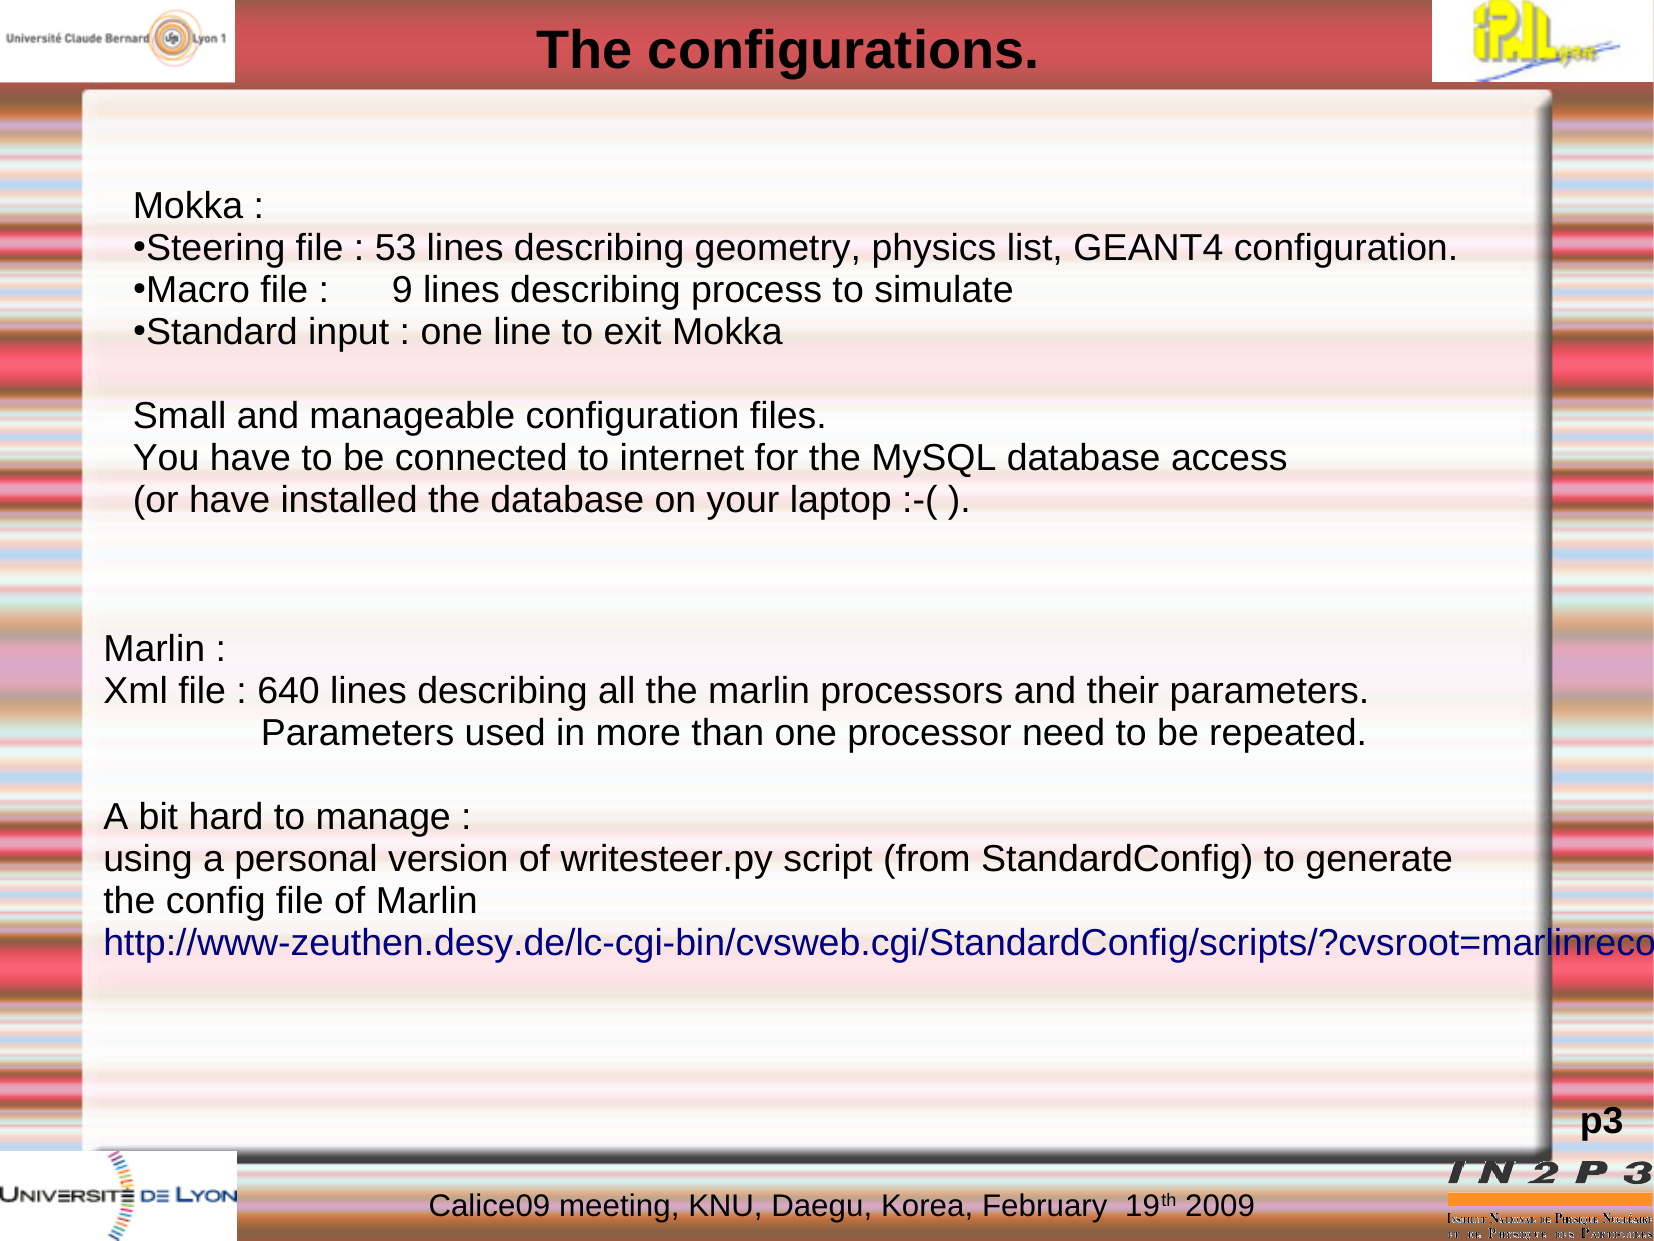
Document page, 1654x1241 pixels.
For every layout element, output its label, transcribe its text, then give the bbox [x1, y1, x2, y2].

picture [0, 0, 1654, 1241]
text_box Marlin : Xml file : 640 lines describing all the marlin processors and their parameters. Parameters used in more than one processor need to be repeated. A bit hard to manage : using a personal version of writesteer.py script (from StandardConfig) to generate the config file of Marlin http://www-zeuthen.desy.de/lc-cgi-bin/cvsweb.cgi/StandardConfig/scripts/?cvsroot=marlinreco [88, 620, 1654, 1014]
text_box Mokka : Steering file : 53 lines describing geometry, physics list, GEANT4 configuration. Macro file : 9 lines describing process to simulate Standard input : one line to exit Mokka Small and manageable configuration files. You have to be connected to internet for the MySQL database access (or have installed the database on your laptop :-( ). [118, 177, 1474, 529]
text_box The configurations. [521, 11, 1056, 113]
